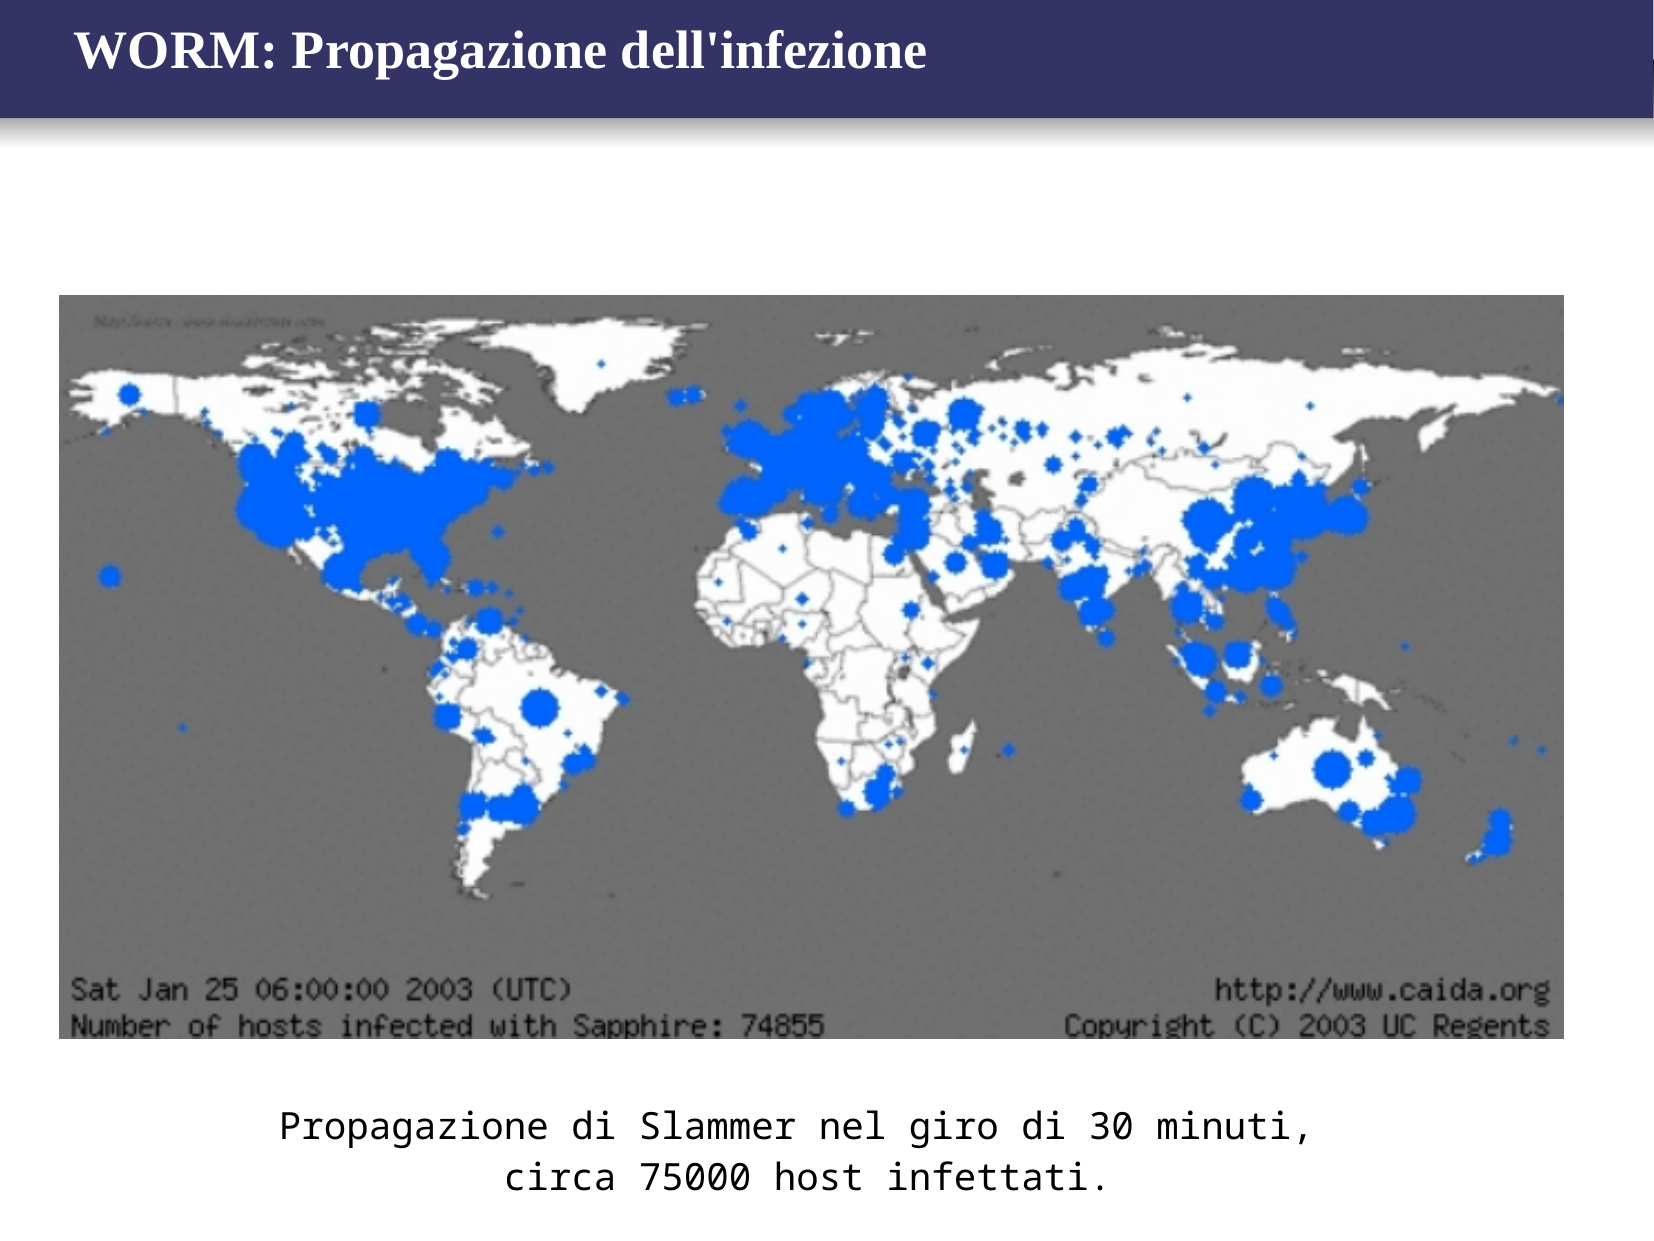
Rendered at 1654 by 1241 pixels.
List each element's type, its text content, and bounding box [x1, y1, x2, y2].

picture [59, 295, 1564, 1039]
text_box [0, 0, 1654, 148]
text_box WORM: Propagazione dell'infezione [59, 12, 944, 89]
text_box Propagazione di Slammer nel giro di 30 minuti, circa 75000 host infettati. [264, 1092, 1329, 1189]
